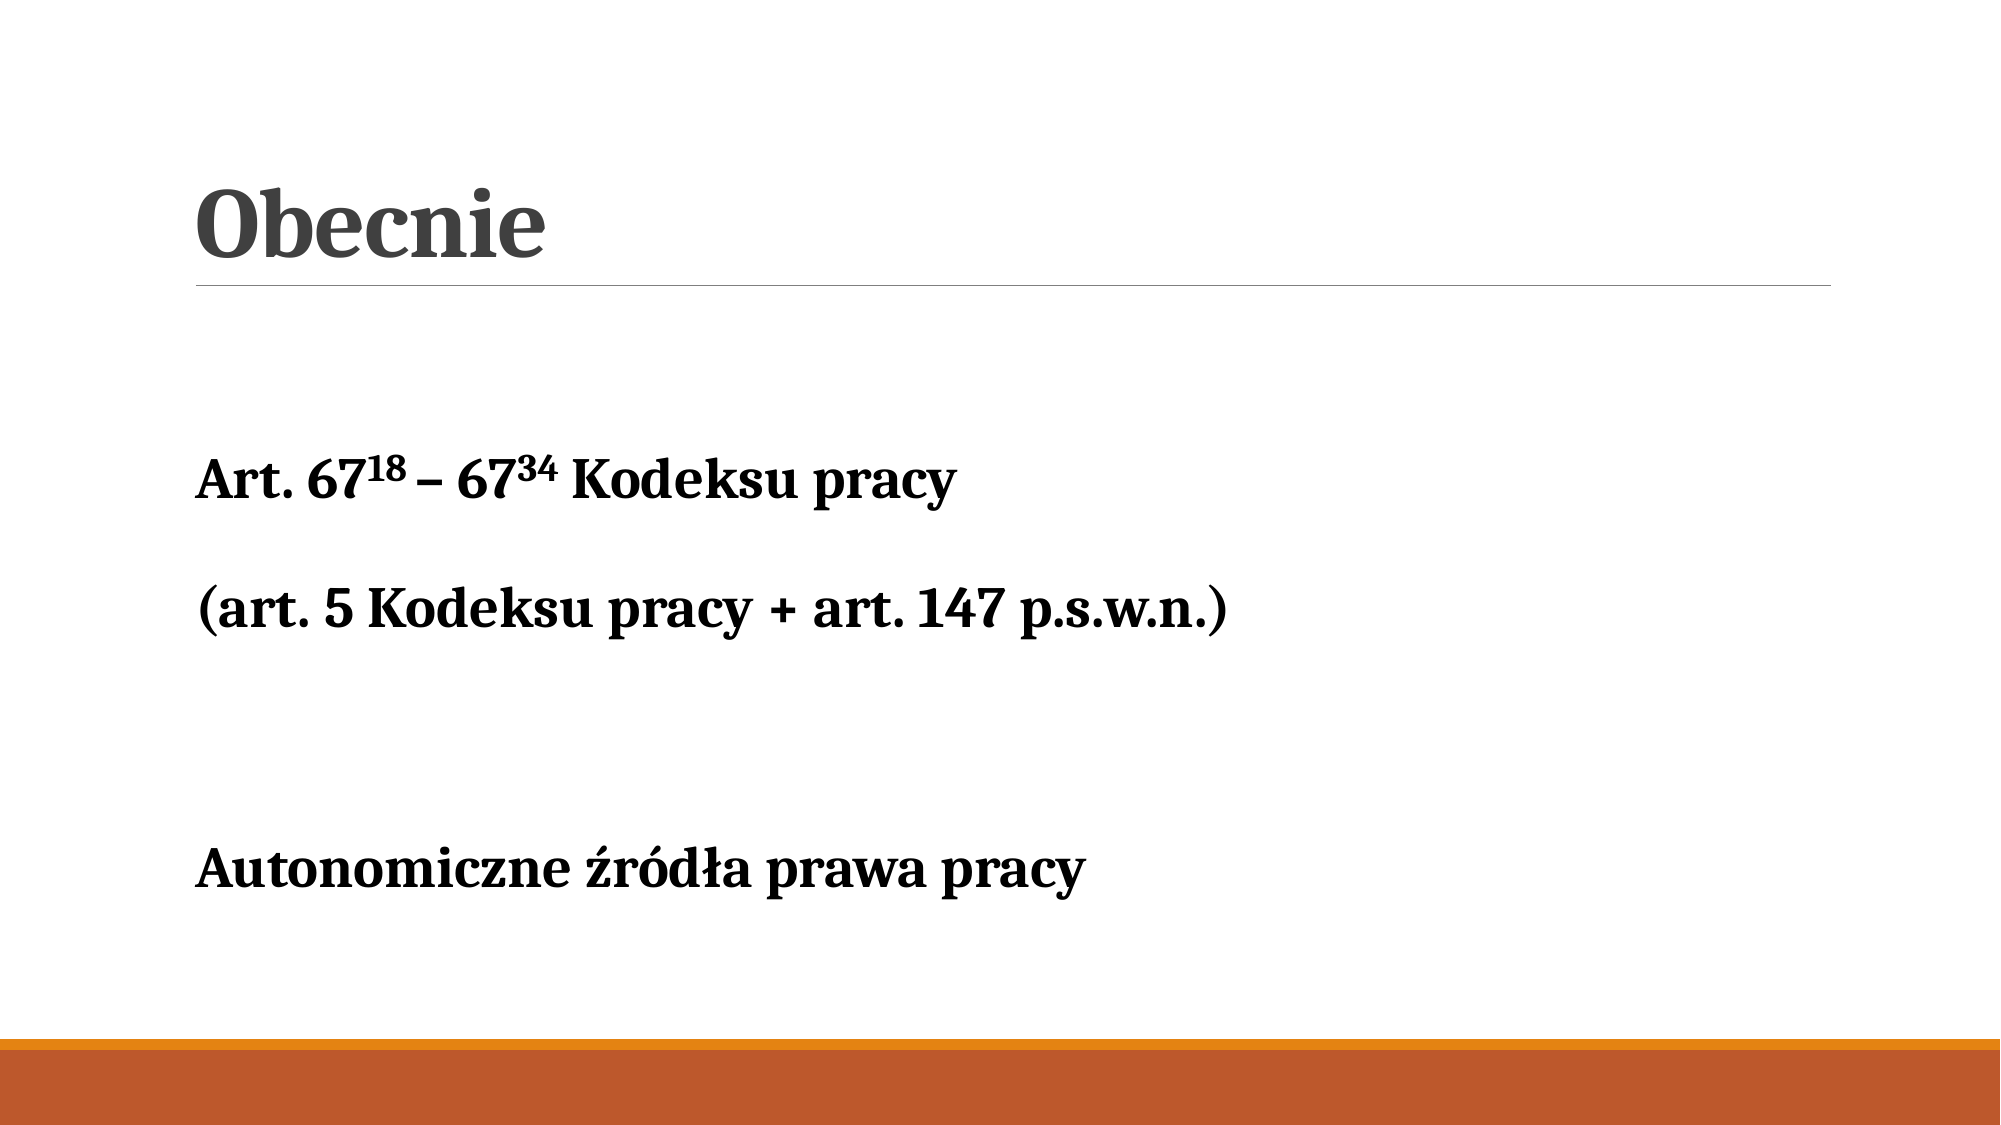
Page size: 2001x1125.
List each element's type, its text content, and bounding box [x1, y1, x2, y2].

title Obecnie [180, 47, 1831, 286]
list Art. 6718 – 6734 Kodeksu pracy (art. 5 Kodeksu pracy + art. 147 p.s.w.n.) Autonomiczne źródła prawa pracy [180, 302, 1831, 963]
